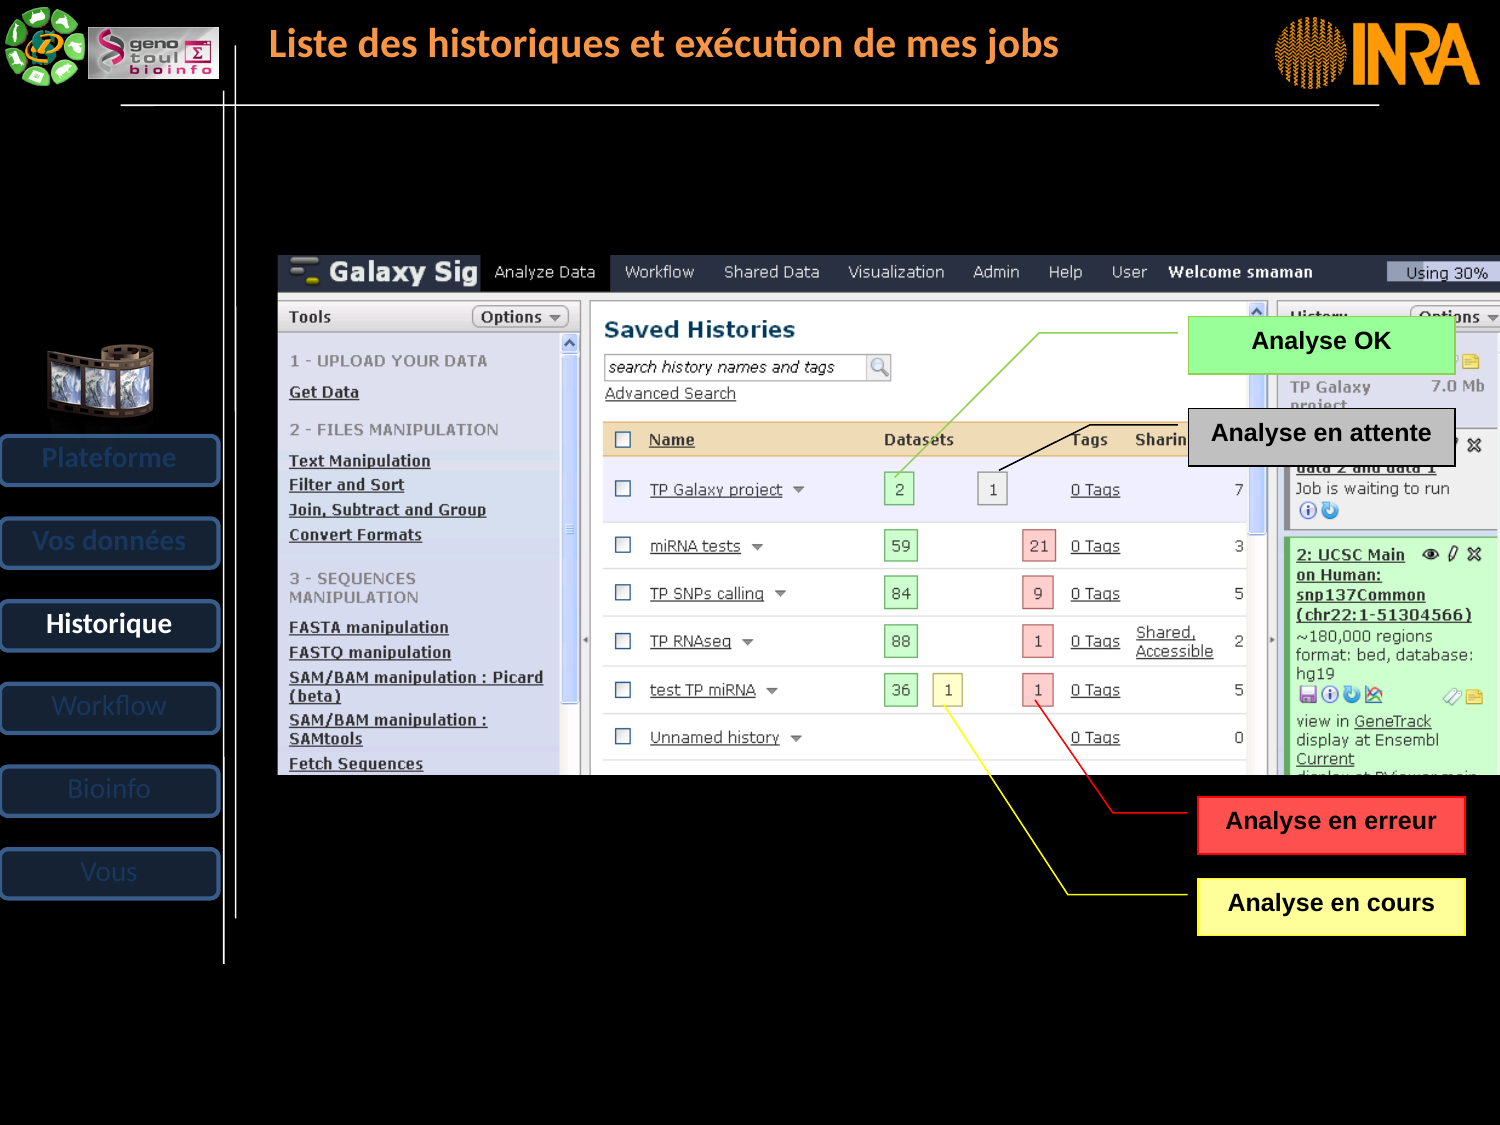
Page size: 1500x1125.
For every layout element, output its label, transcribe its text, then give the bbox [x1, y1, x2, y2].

text_box Liste des historiques et exécution de mes jobs [253, 19, 1270, 86]
text_box Historique [0, 601, 219, 651]
text_box Vous [0, 849, 219, 899]
text_box Analyse en cours [1198, 879, 1465, 936]
text_box Plateforme [0, 435, 219, 486]
text_box Workflow [0, 683, 219, 734]
picture [277, 255, 1500, 775]
text_box Analyse en attente [1188, 409, 1455, 466]
picture [41, 338, 160, 435]
text_box Analyse OK [1188, 317, 1455, 374]
text_box Vos données [0, 518, 219, 568]
text_box Analyse en erreur [1198, 797, 1465, 854]
text_box Bioinfo [0, 766, 219, 816]
